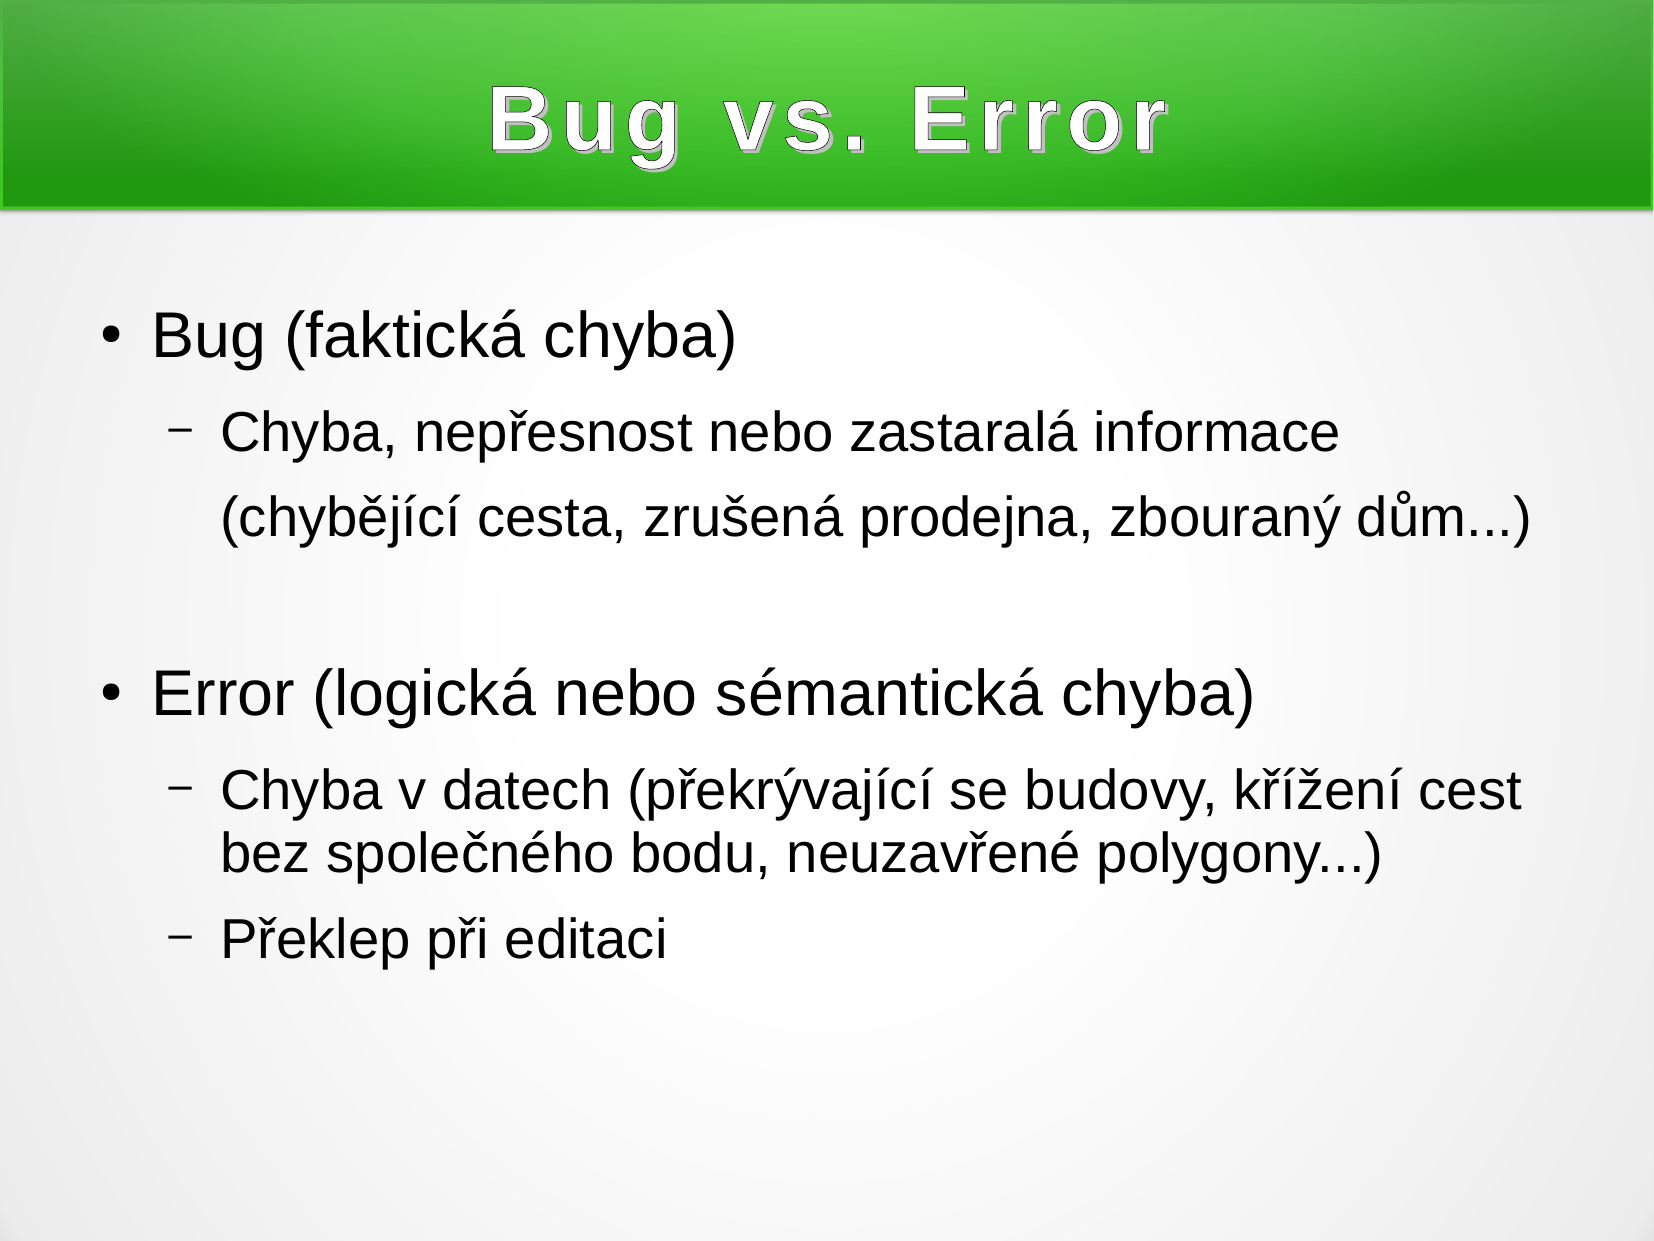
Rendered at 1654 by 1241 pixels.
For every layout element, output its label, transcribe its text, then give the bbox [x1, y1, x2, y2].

title Bug vs. Error [82, 47, 1571, 189]
list Bug (faktická chyba) Chyba, nepřesnost nebo zastaralá informace (chybějící cesta, zrušená prodejna, zbouraný dům...) Error (logická nebo sémantická chyba) Chyba v datech (překrývající se budovy, křížení cest bez společného bodu, neuzavřené polygony...) Překlep při editaci [82, 299, 1571, 1019]
